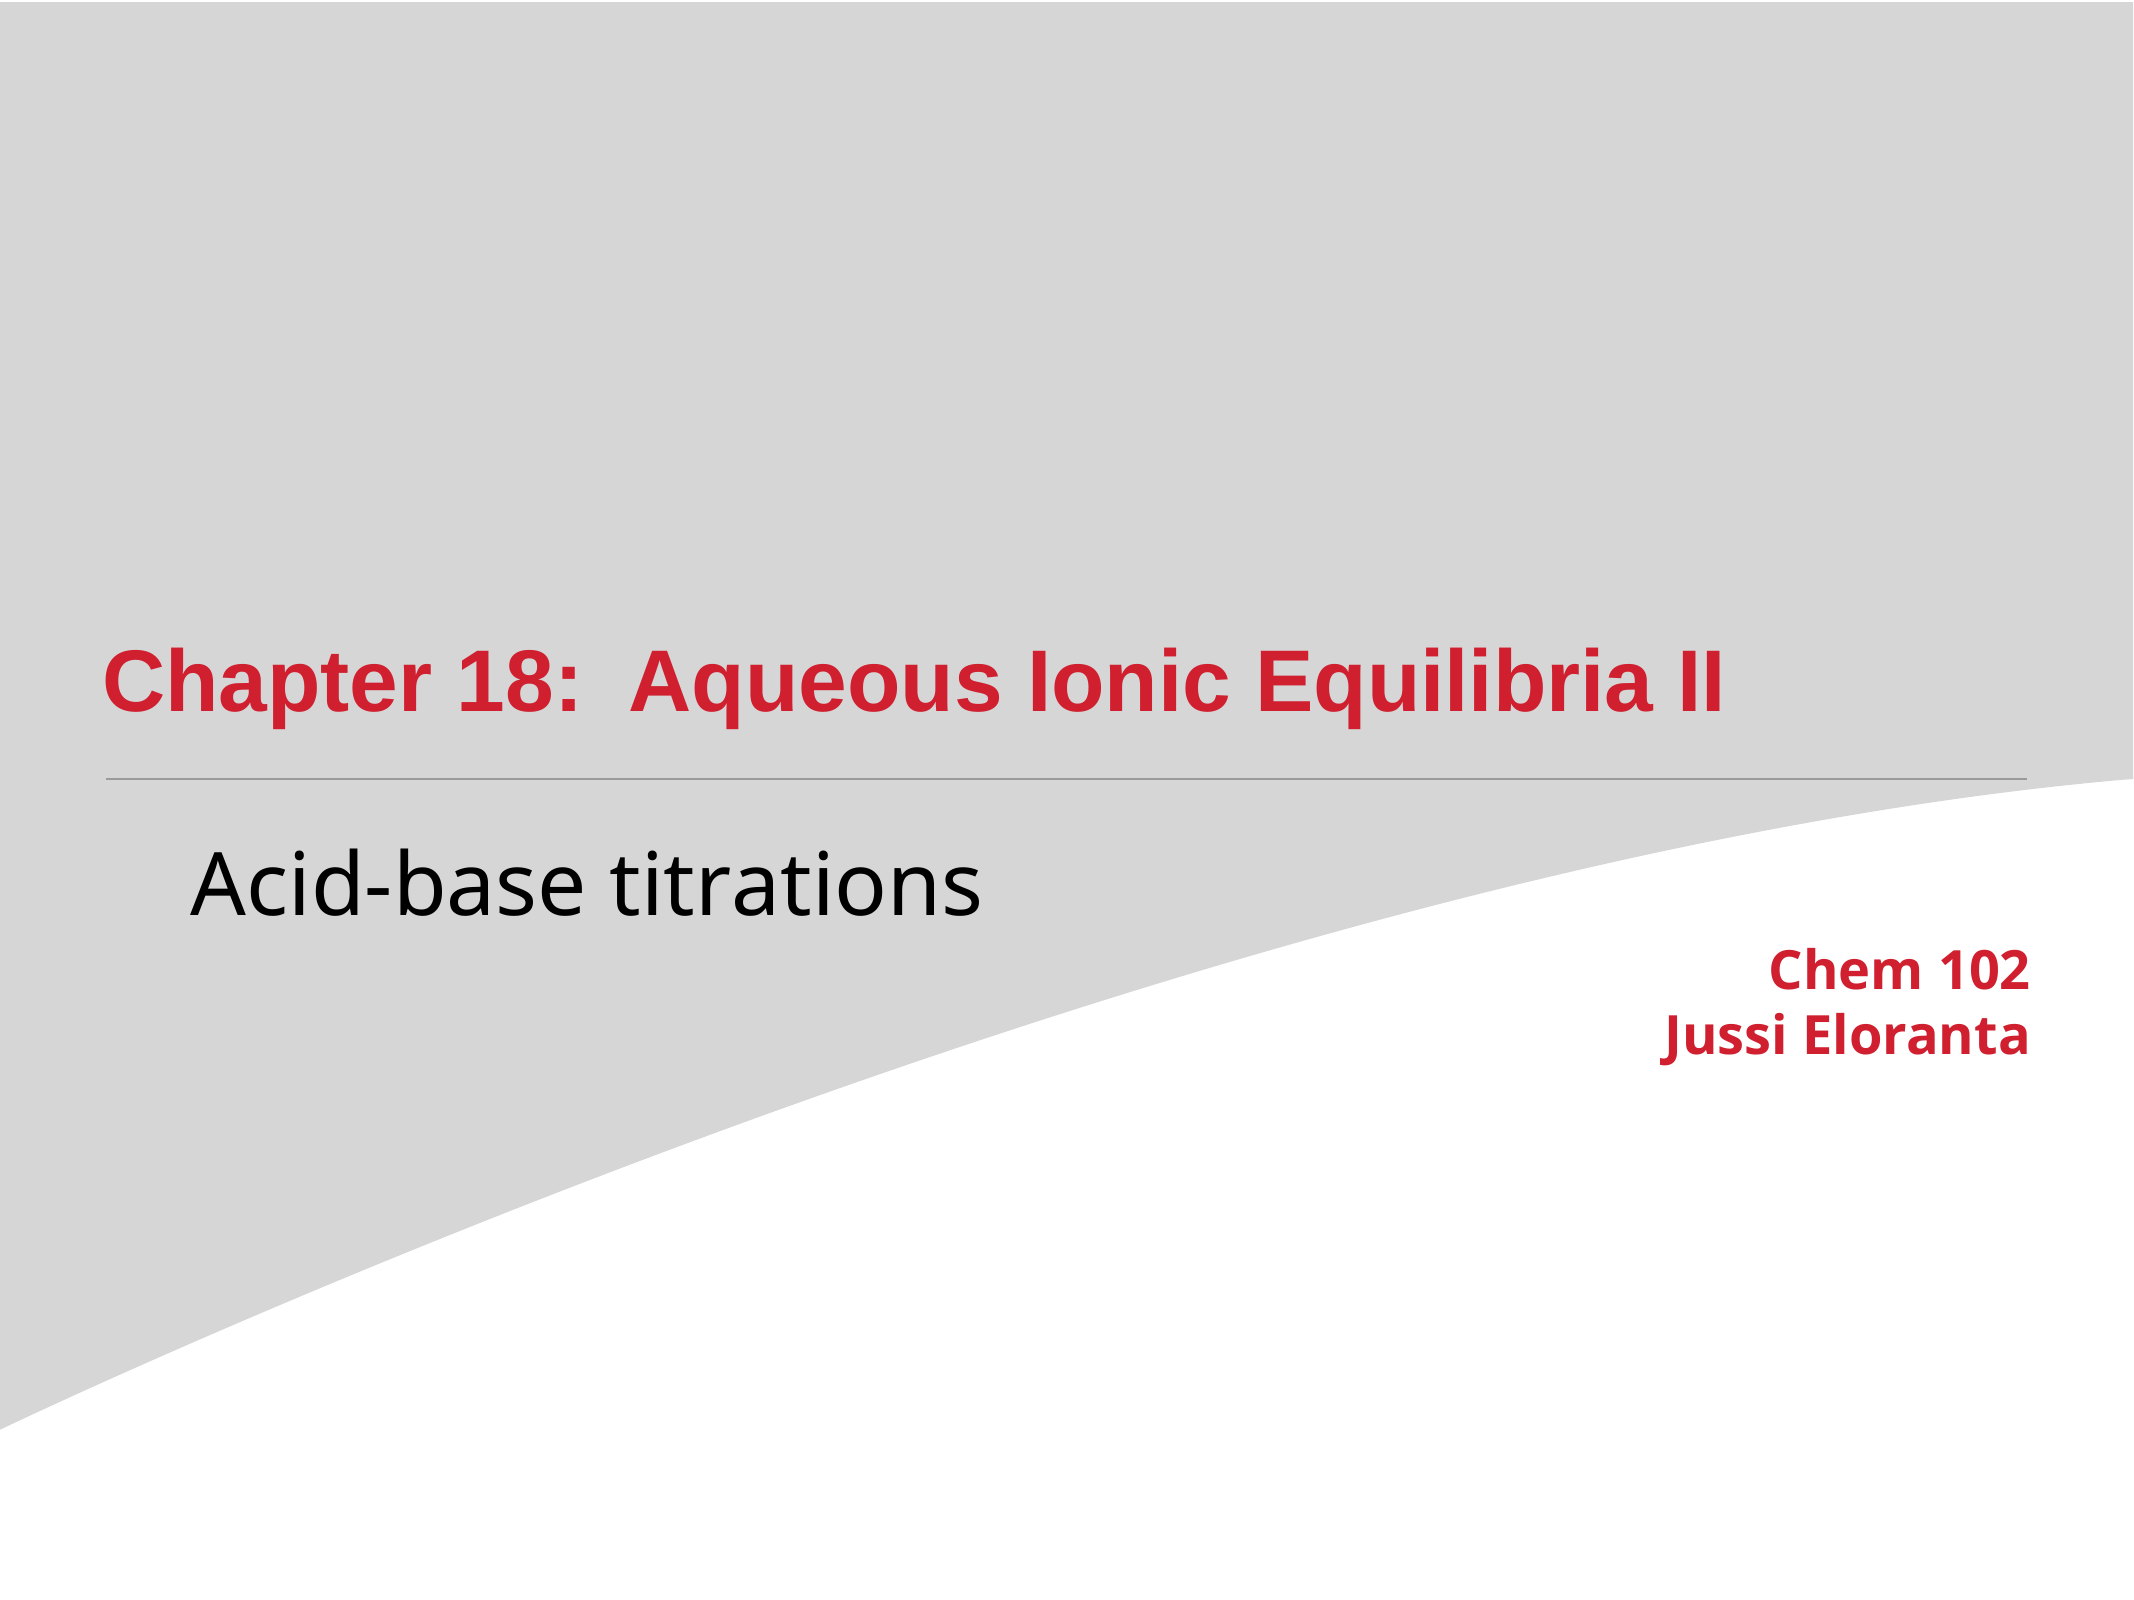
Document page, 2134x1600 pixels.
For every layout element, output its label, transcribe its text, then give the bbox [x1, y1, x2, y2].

subtitle Chem 102 Jussi Eloranta [1560, 927, 2040, 1096]
text_box Acid-base titrations [182, 819, 993, 941]
title Chapter 18: Aqueous Ionic Equilibria II [93, 216, 2040, 738]
